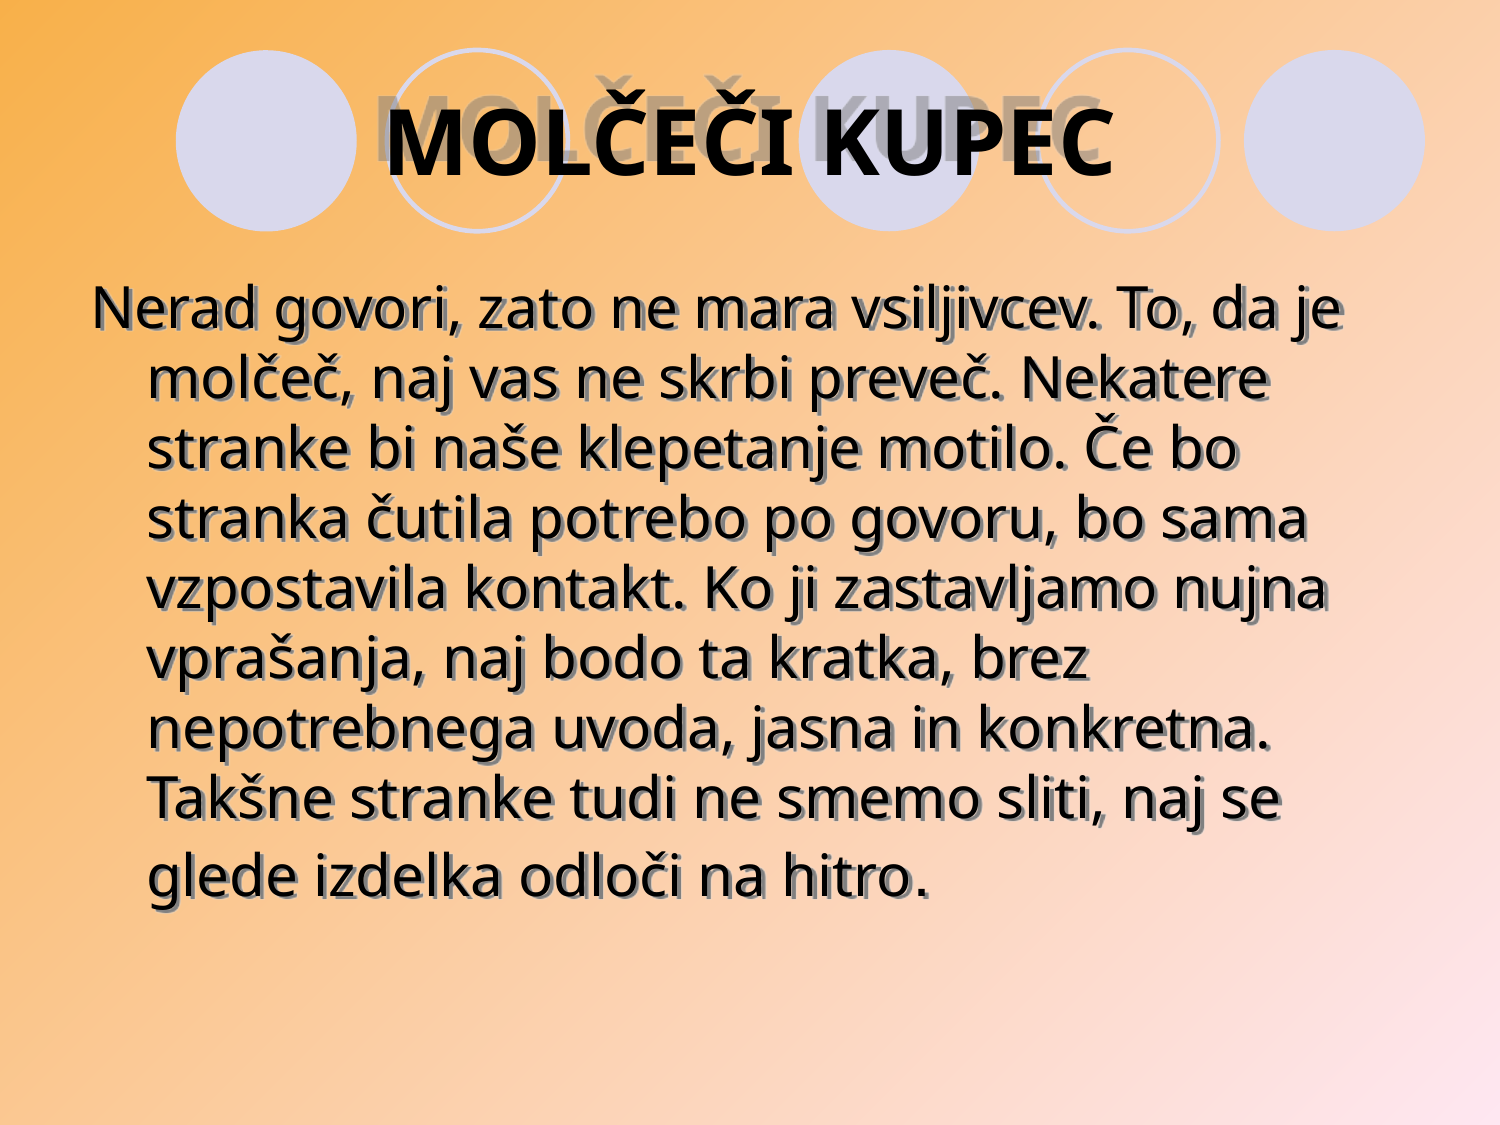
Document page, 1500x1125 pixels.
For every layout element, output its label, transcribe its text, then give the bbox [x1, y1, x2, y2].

list Nerad govori, zato ne mara vsiljivcev. To, da je molčeč, naj vas ne skrbi preveč. Nekatere stranke bi naše klepetanje motilo. Če bo stranka čutila potrebo po govoru, bo sama vzpostavila kontakt. Ko ji zastavljamo nujna vprašanja, naj bodo ta kratka, brez nepotrebnega uvoda, jasna in konkretna. Takšne stranke tudi ne smemo sliti, naj se glede izdelka odloči na hitro. [75, 262, 1425, 1006]
title MOLČEČI KUPEC [75, 45, 1425, 233]
